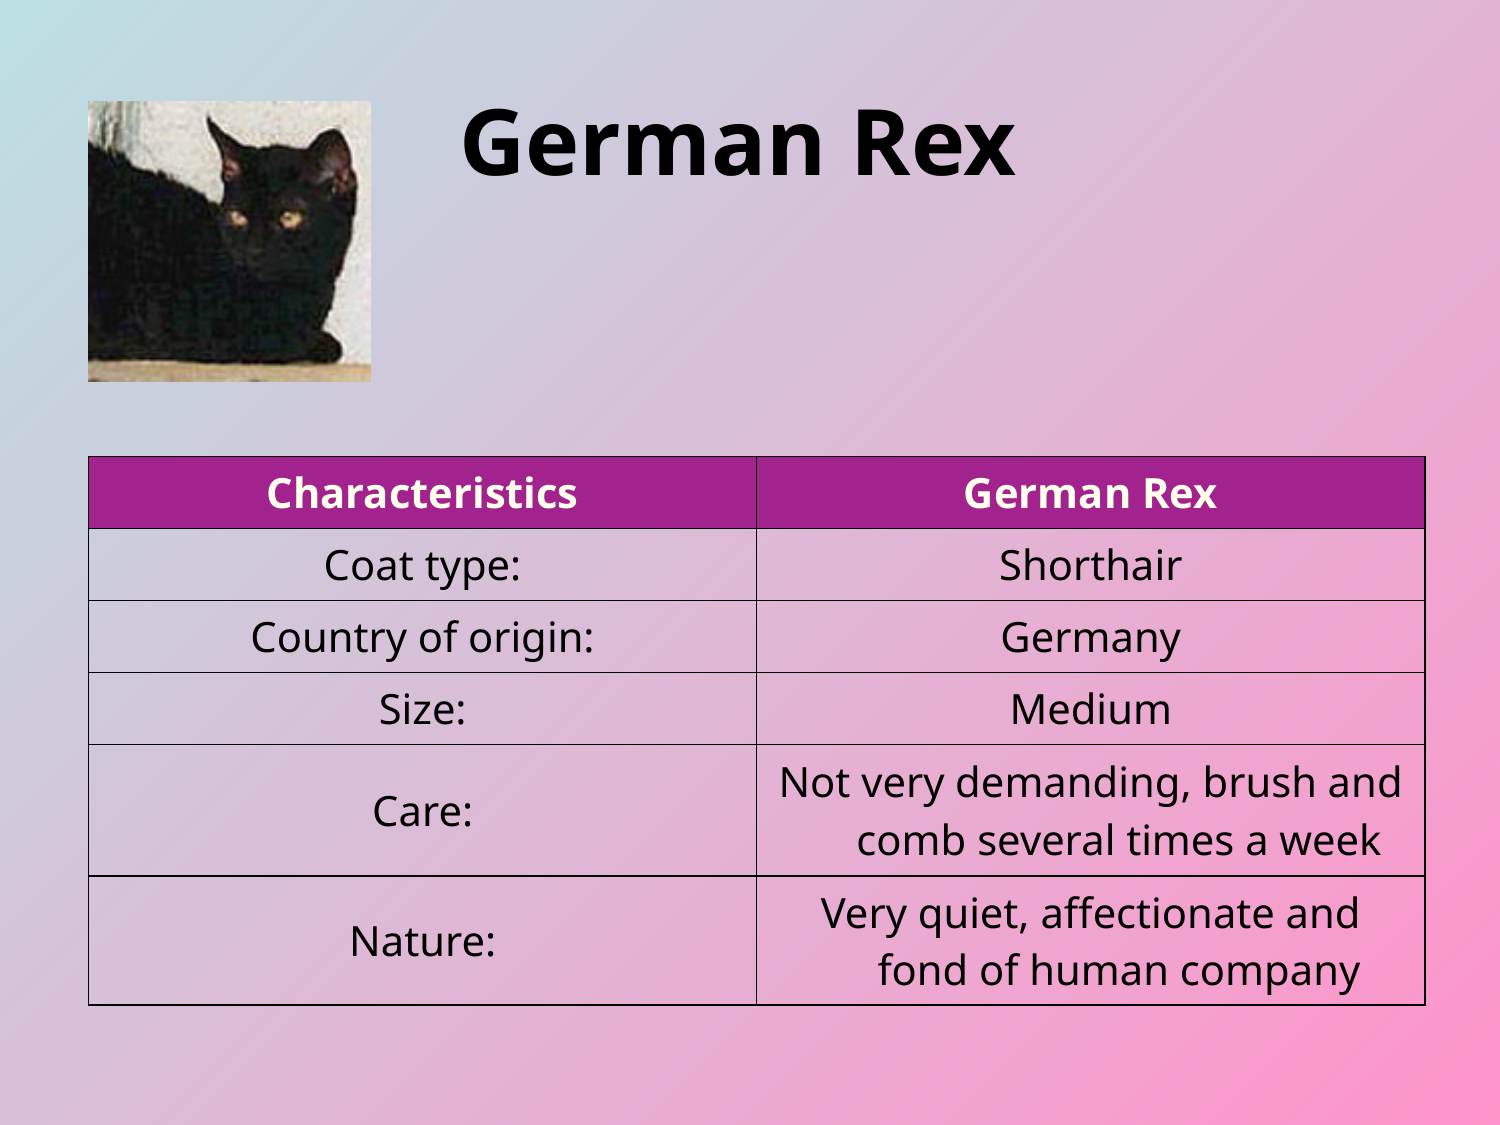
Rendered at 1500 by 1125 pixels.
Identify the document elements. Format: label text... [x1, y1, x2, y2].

table_header German Rex [757, 457, 1424, 528]
table_cell Nature: [89, 877, 756, 1004]
table_cell Not very demanding, brush and comb several times a week [757, 745, 1424, 875]
table_cell Coat type: [89, 529, 756, 600]
table_cell Size: [89, 673, 756, 744]
table_cell Country of origin: [89, 601, 756, 672]
table_header Characteristics [89, 457, 756, 528]
table_cell Very quiet, affectionate and fond of human company [757, 877, 1424, 1004]
table_cell Shorthair [757, 529, 1424, 600]
table_cell Germany [757, 601, 1424, 672]
table_cell Medium [757, 673, 1424, 744]
title German Rex [75, 45, 1425, 233]
table_cell Care: [89, 745, 756, 875]
picture [88, 101, 371, 382]
